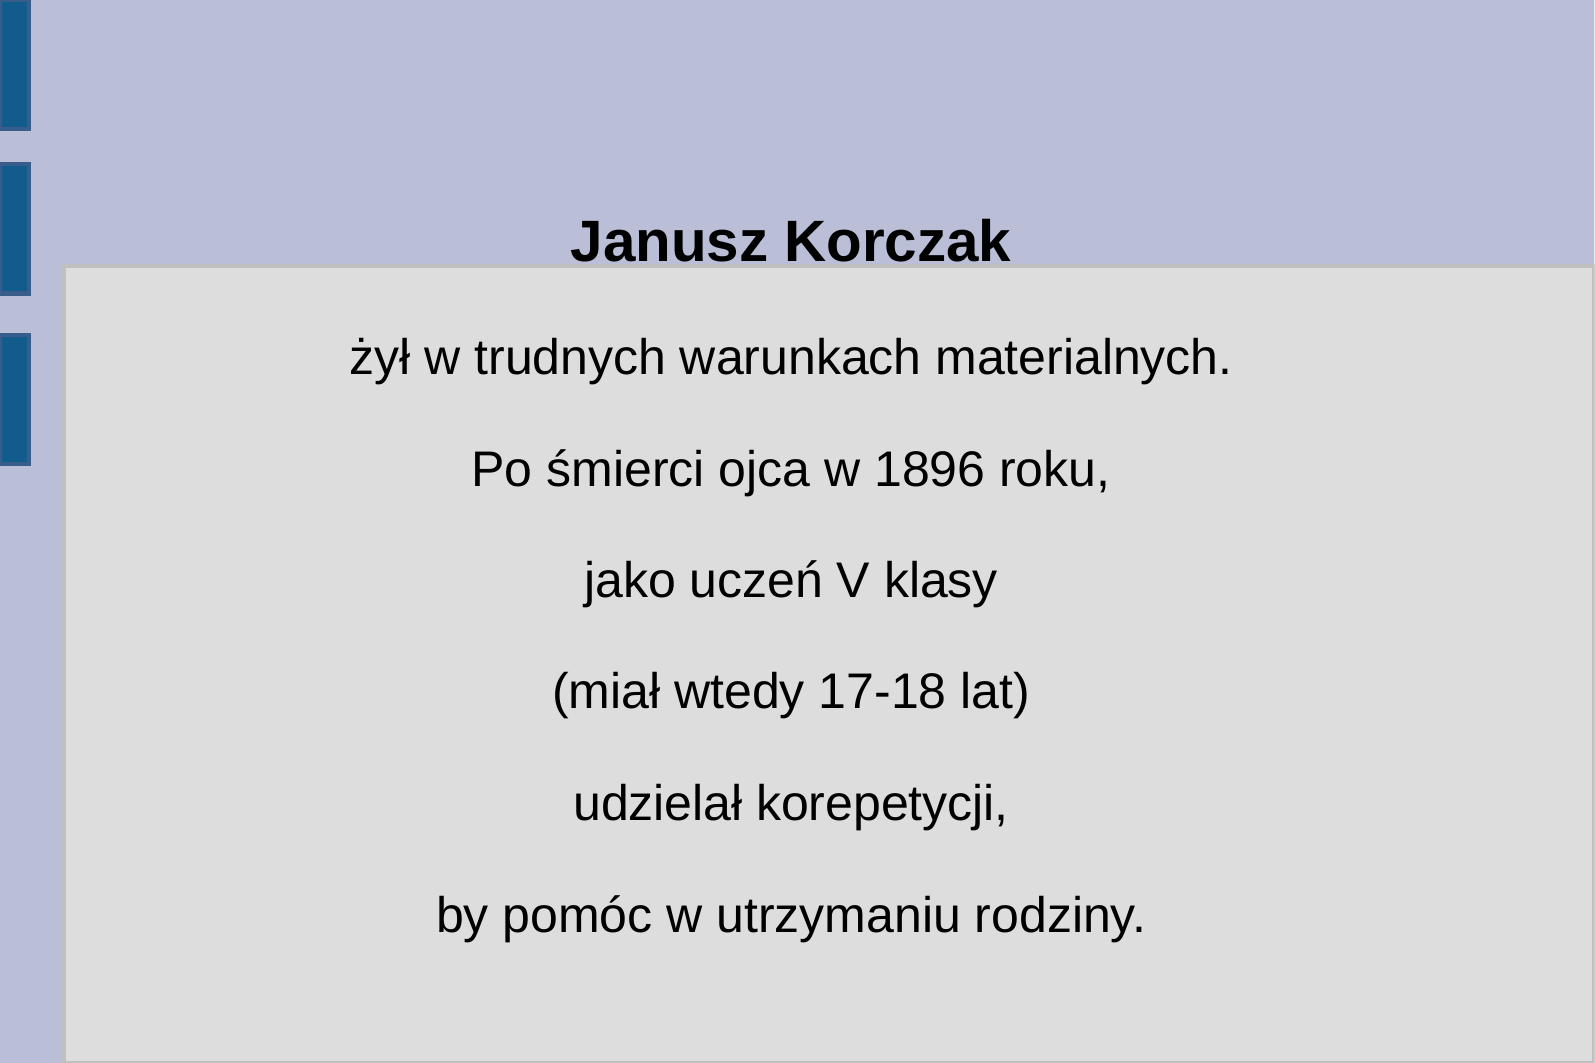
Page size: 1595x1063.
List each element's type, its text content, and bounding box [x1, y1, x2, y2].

text_box Janusz Korczak żył w trudnych warunkach materialnych. Po śmierci ojca w 1896 roku, jako uczeń V klasy (miał wtedy 17-18 lat) udzielał korepetycji, by pomóc w utrzymaniu rodziny. [248, 143, 1335, 980]
